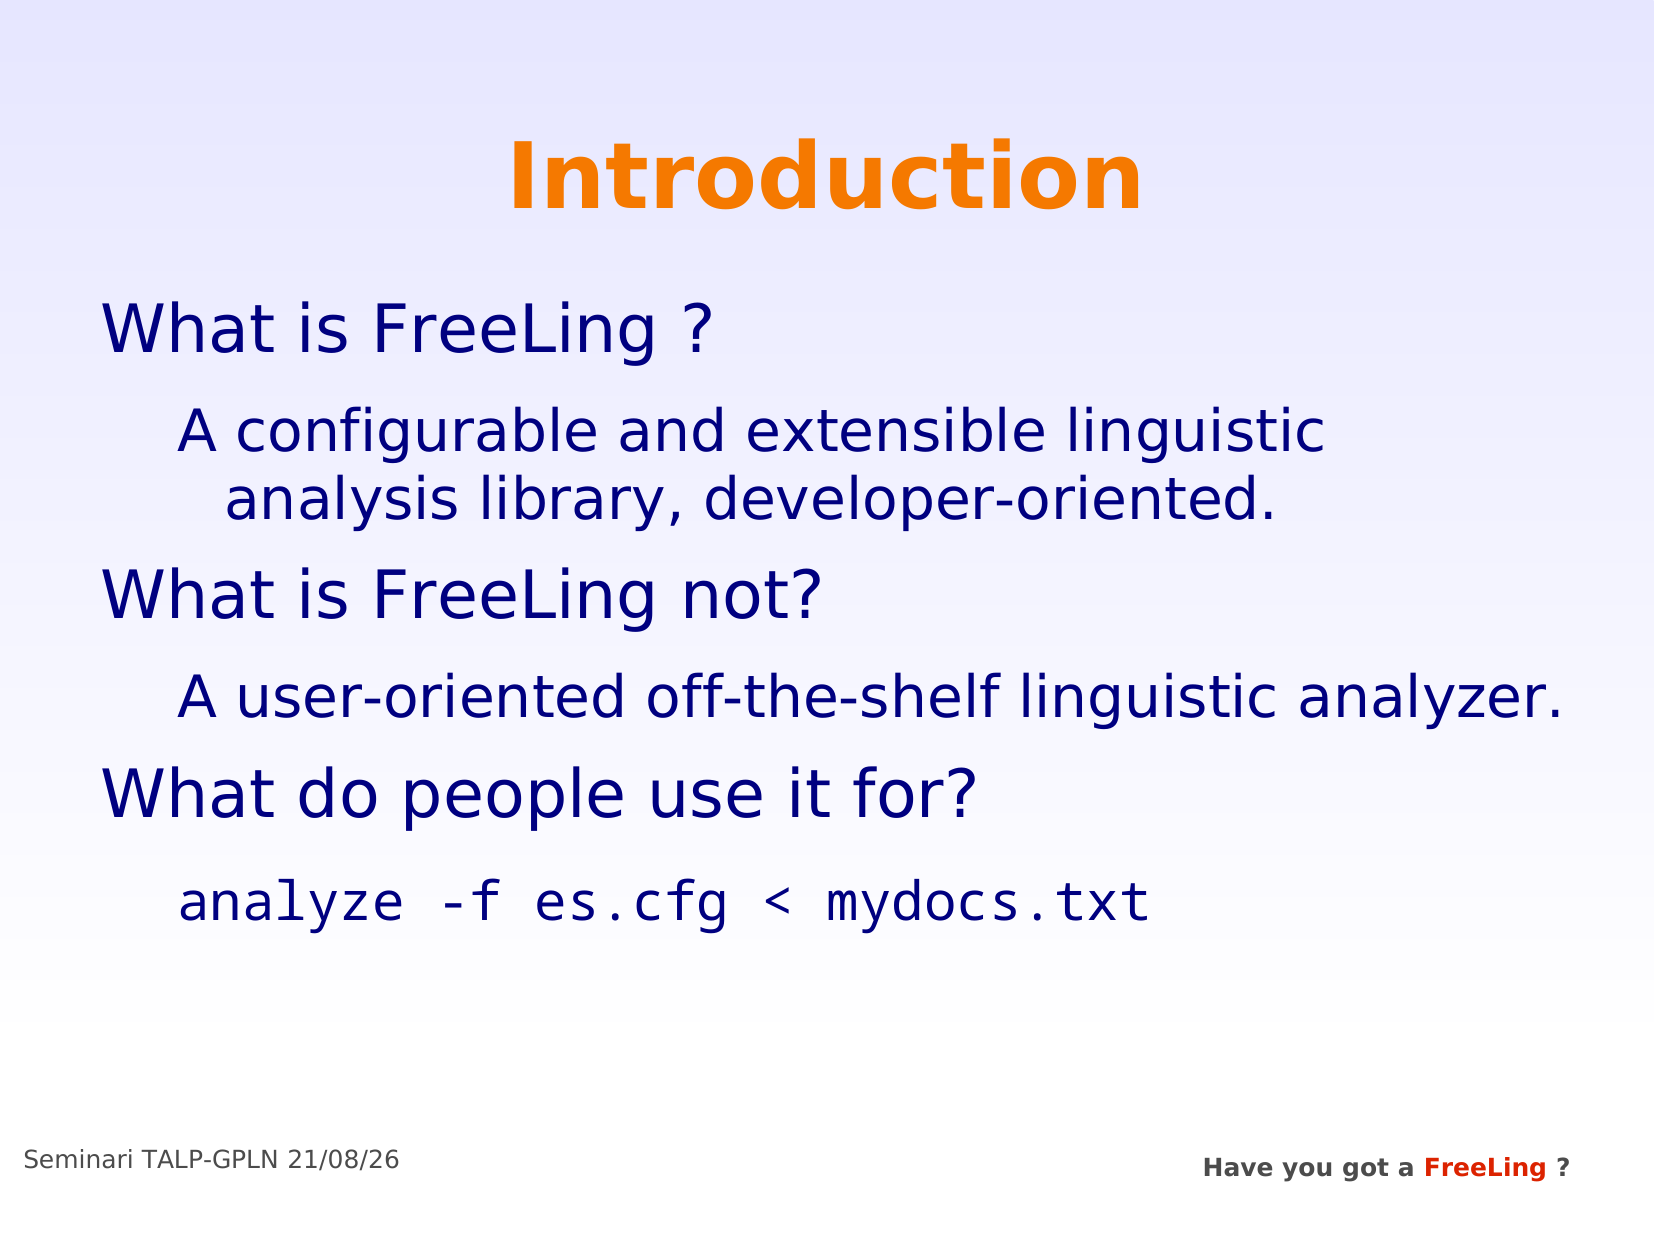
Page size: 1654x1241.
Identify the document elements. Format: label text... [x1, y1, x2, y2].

title Introduction [82, 73, 1571, 281]
list What is FreeLing ? A configurable and extensible linguistic analysis library, developer-oriented. What is FreeLing not? A user-oriented off-the-shelf linguistic analyzer. What do people use it for? analyze -f es.cfg < mydocs.txt [82, 290, 1571, 1109]
